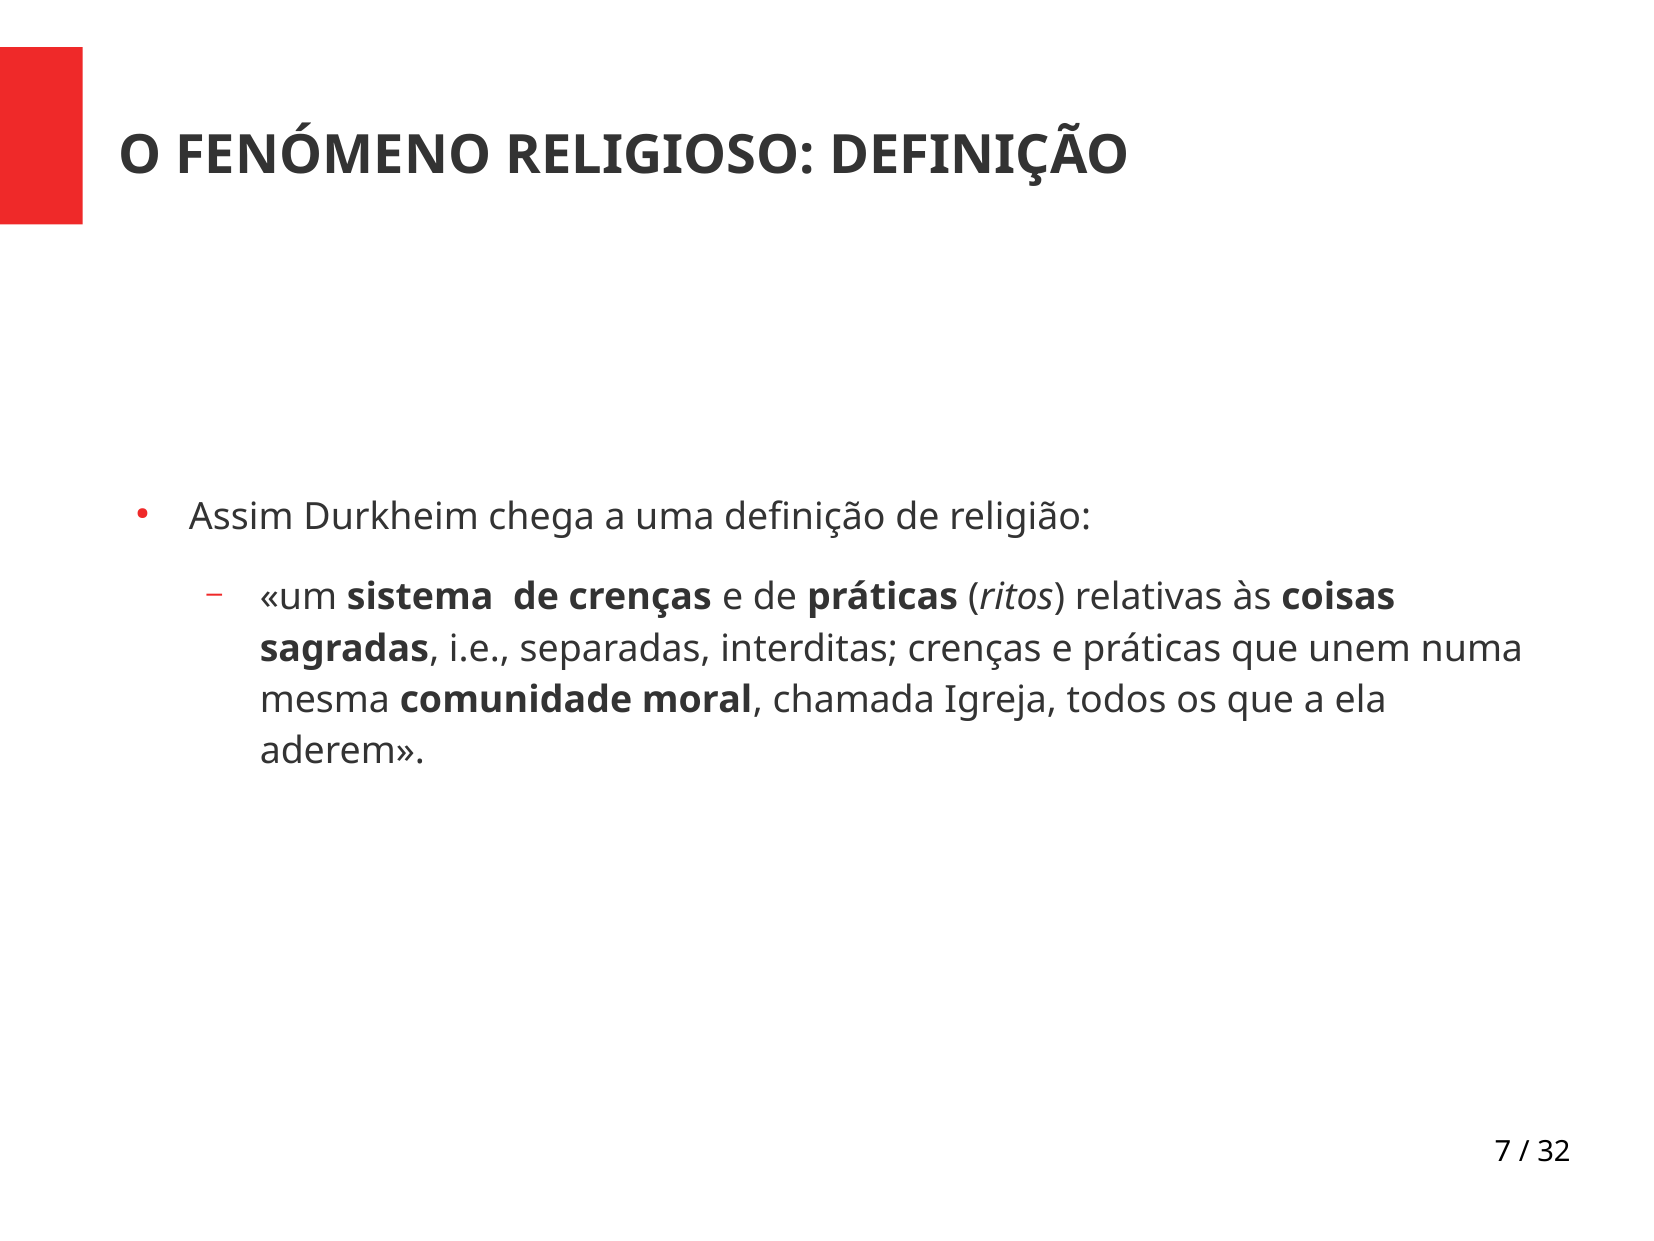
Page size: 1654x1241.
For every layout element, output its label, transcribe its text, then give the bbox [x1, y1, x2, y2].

title O FENÓMENO RELIGIOSO: DEFINIÇÃO [118, 49, 1571, 257]
list Assim Durkheim chega a uma definição de religião: «um sistema de crenças e de práticas (ritos) relativas às coisas sagradas, i.e., separadas, interditas; crenças e práticas que unem numa mesma comunidade moral, chamada Igreja, todos os que a ela aderem». [118, 248, 1536, 968]
